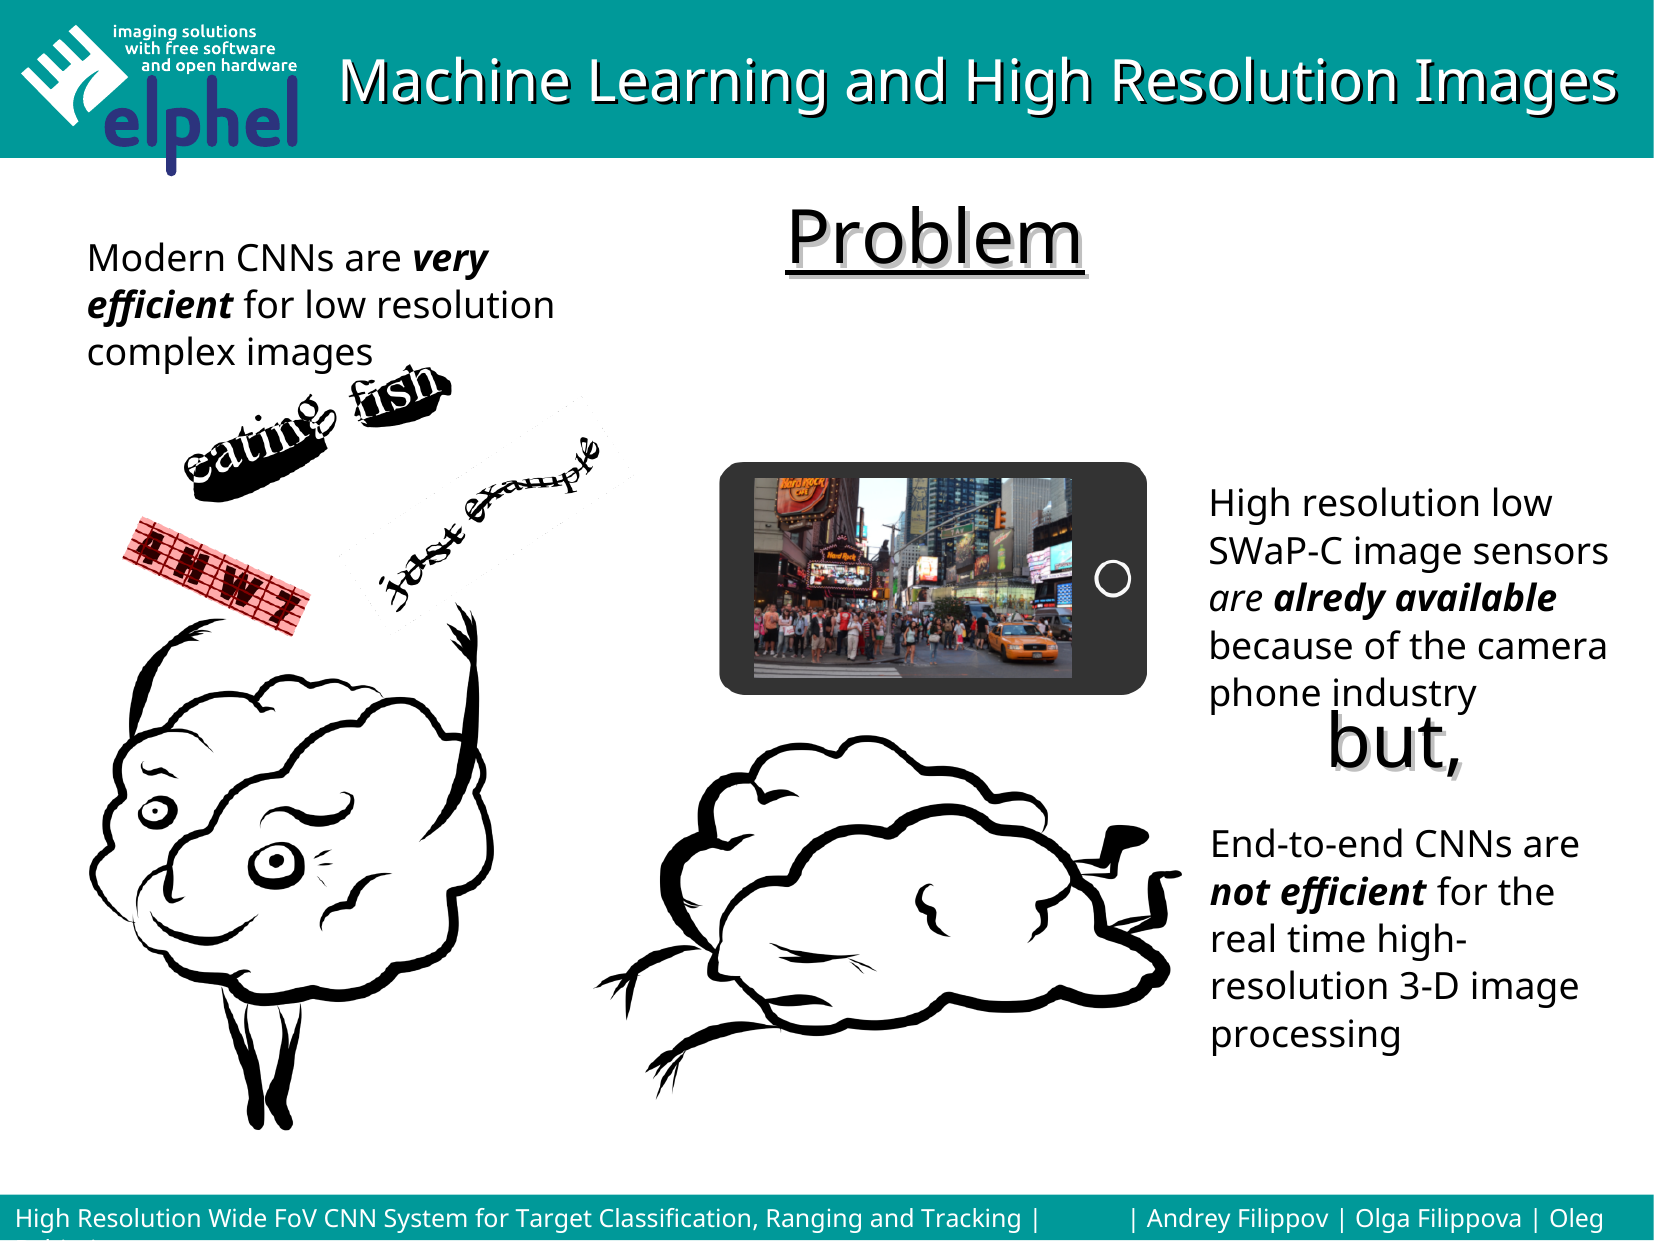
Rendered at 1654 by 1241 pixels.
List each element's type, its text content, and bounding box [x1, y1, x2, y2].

text_box High resolution low SWaP-C image sensors are alredy available because of the camera phone industry [1218, 471, 1654, 685]
title Machine Learning and High Resolution Images [314, 0, 1643, 158]
text_box Problem [770, 180, 1223, 390]
text_box Modern CNNs are very efficient for low resolution complex images [71, 225, 624, 341]
text_box End-to-end CNNs are not efficient for the real time high-resolution 3-D image processing [1218, 812, 1651, 1023]
picture [28, 341, 1218, 1167]
text_box but, [1310, 684, 1544, 791]
